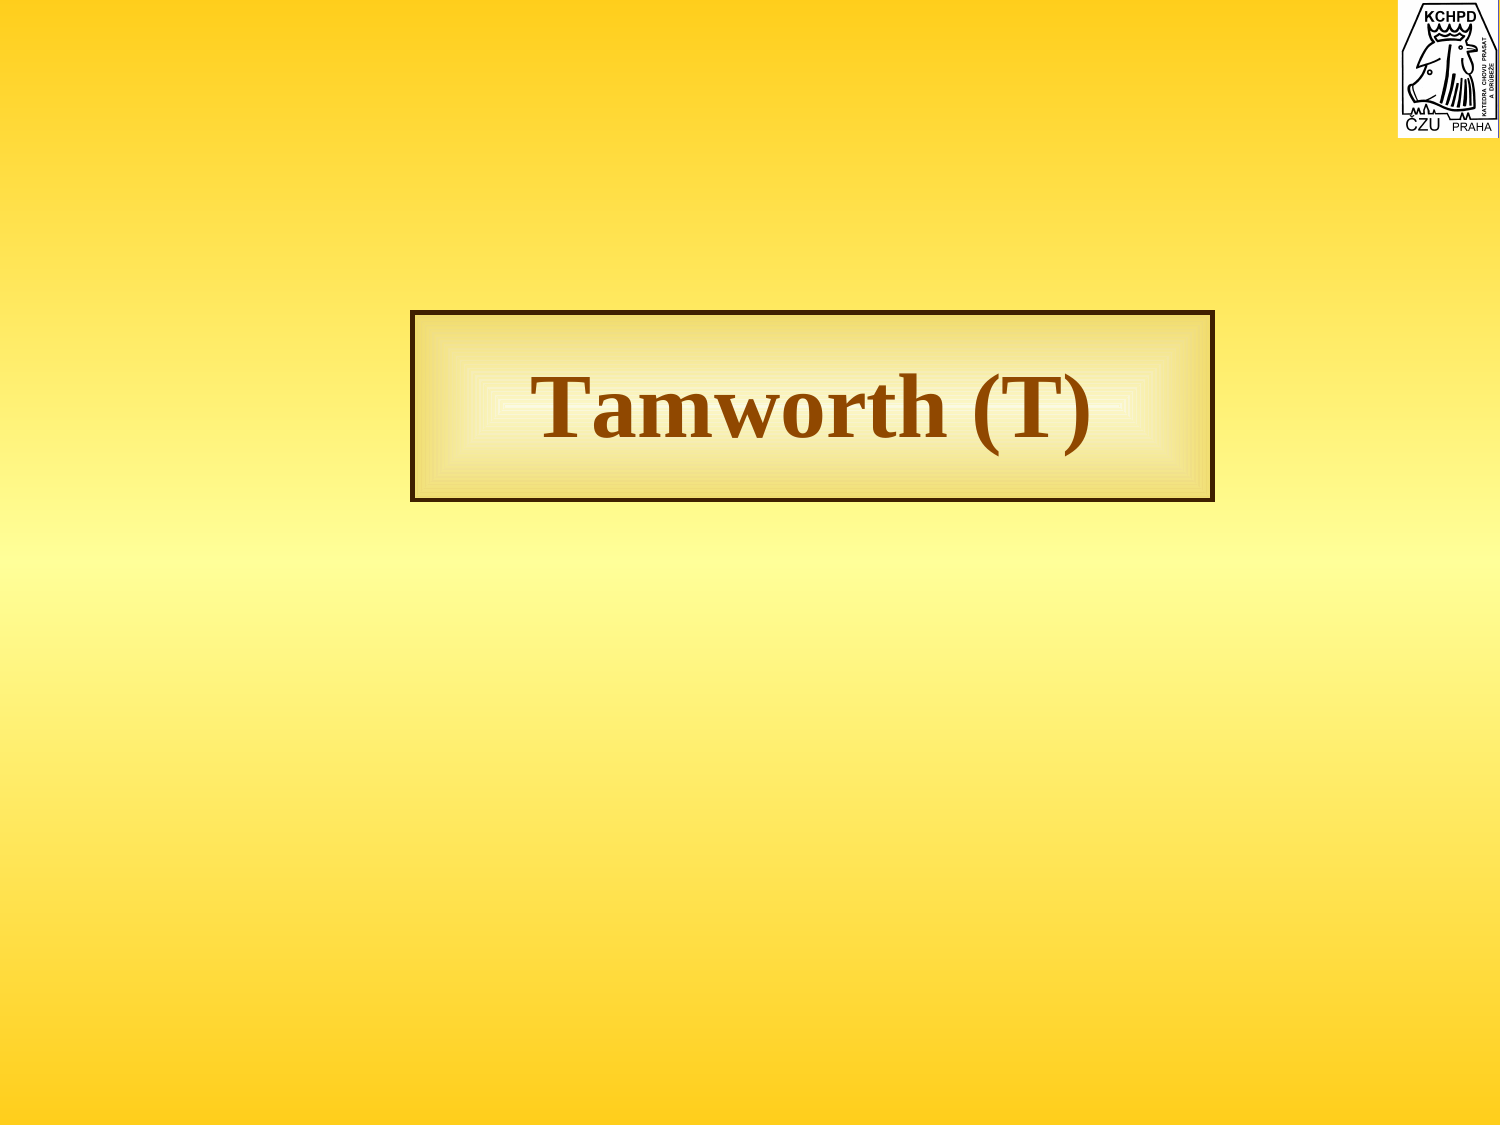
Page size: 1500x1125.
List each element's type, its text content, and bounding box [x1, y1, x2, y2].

title Tamworth (T) [412, 312, 1213, 501]
chart [1397, 0, 1500, 140]
